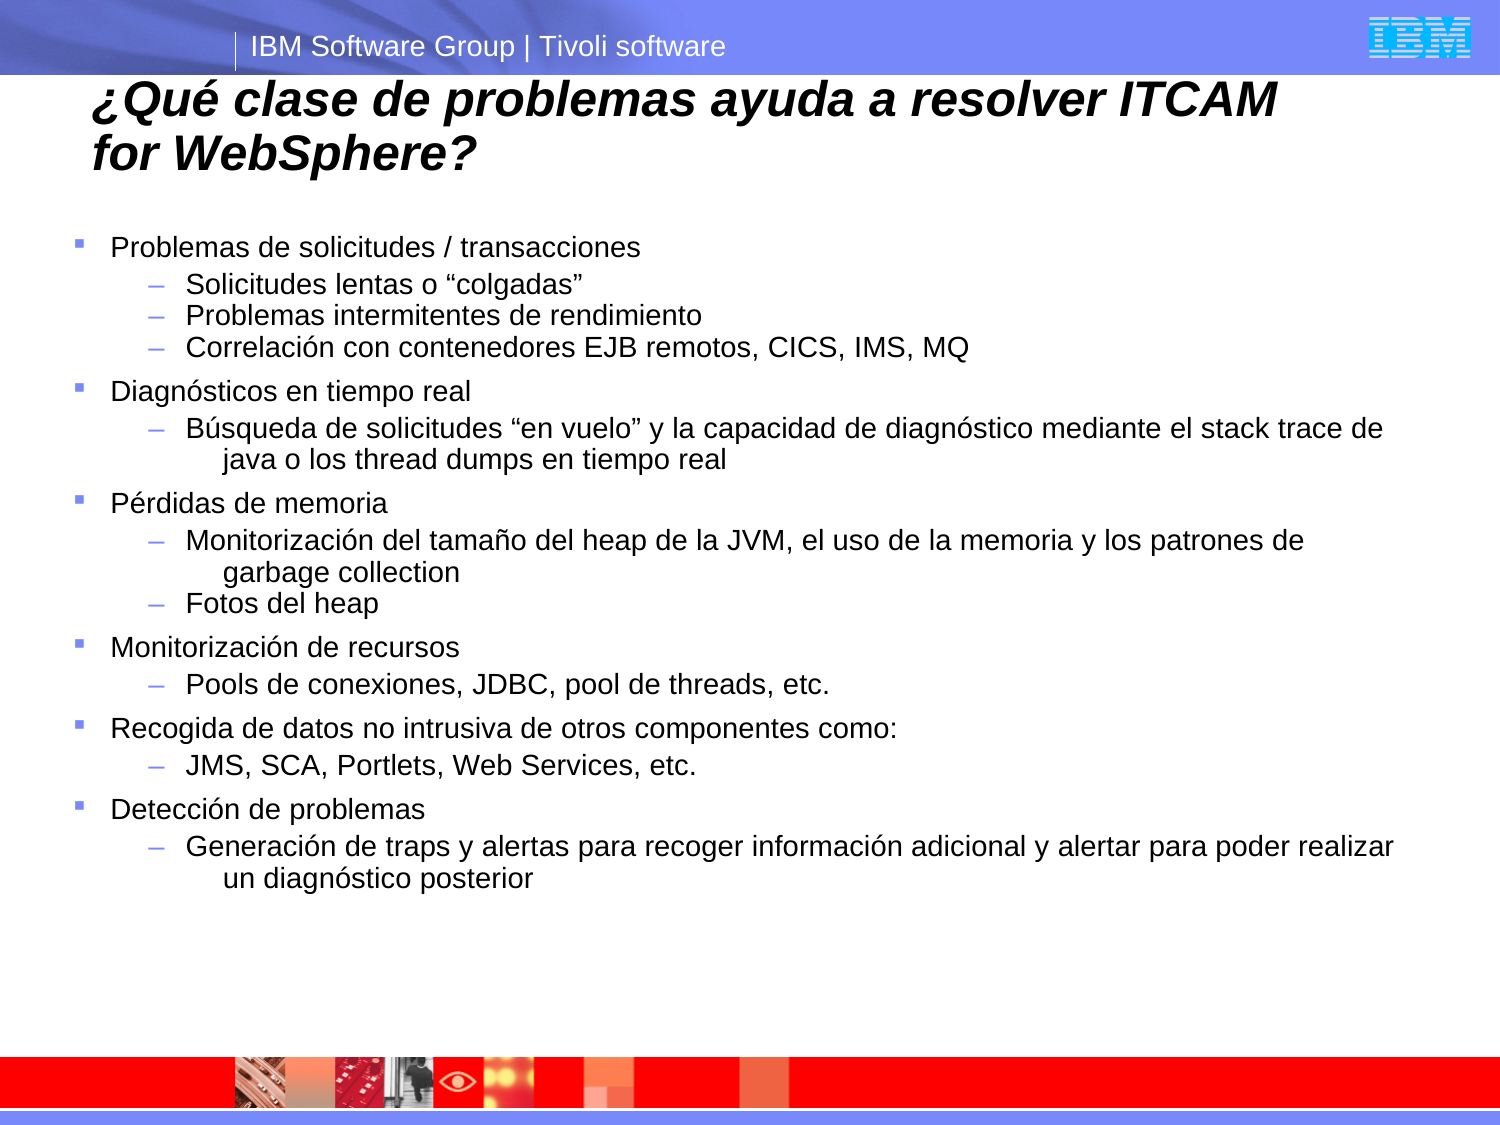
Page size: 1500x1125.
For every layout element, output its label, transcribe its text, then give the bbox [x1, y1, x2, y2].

picture [0, 1057, 1500, 1108]
title ¿Qué clase de problemas ayuda a resolver ITCAM for WebSphere? [76, 66, 1329, 221]
picture [0, 0, 1500, 75]
list Problemas de solicitudes / transacciones Solicitudes lentas o “colgadas” Problemas intermitentes de rendimiento Correlación con contenedores EJB remotos, CICS, IMS, MQ Diagnósticos en tiempo real Búsqueda de solicitudes “en vuelo” y la capacidad de diagnóstico mediante el stack trace de java o los thread dumps en tiempo real Pérdidas de memoria Monitorización del tamaño del heap de la JVM, el uso de la memoria y los patrones de garbage collection Fotos del heap Monitorización de recursos Pools de conexiones, JDBC, pool de threads, etc. Recogida de datos no intrusiva de otros componentes como: JMS, SCA, Portlets, Web Services, etc. Detección de problemas Generación de traps y alertas para recoger información adicional y alertar para poder realizar un diagnóstico posterior [57, 224, 1413, 1026]
